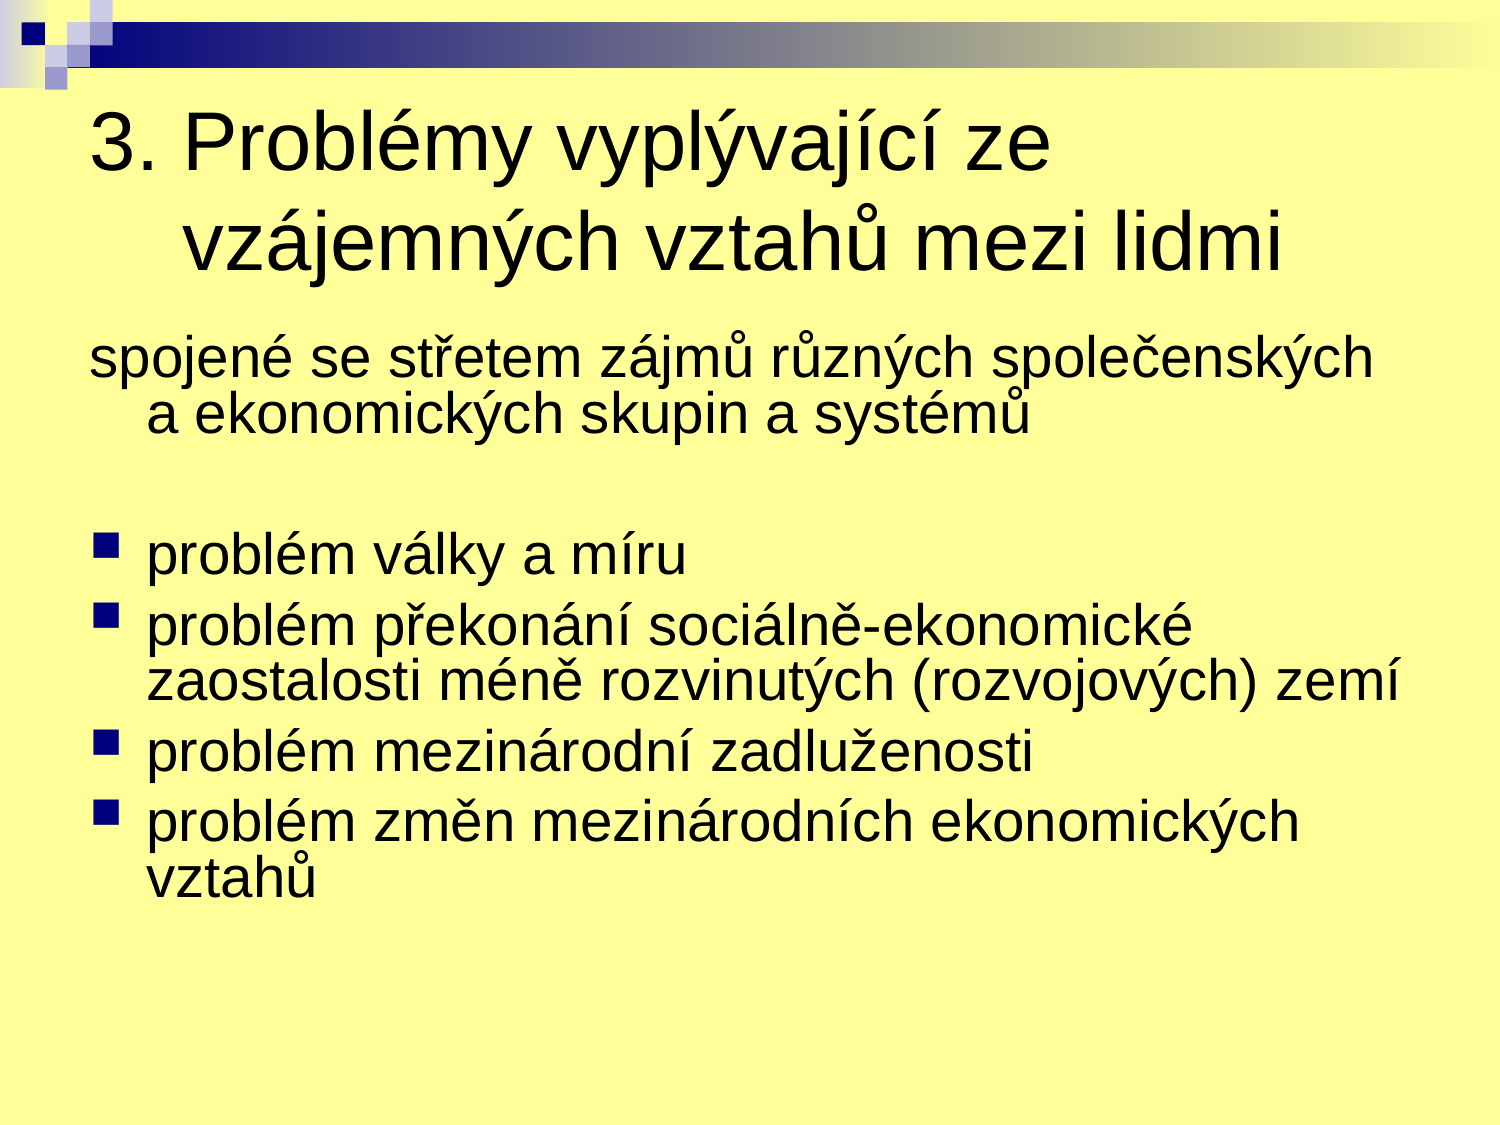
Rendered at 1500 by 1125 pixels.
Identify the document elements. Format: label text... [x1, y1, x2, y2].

list spojené se střetem zájmů různých společenských a ekonomických skupin a systémů problém války a míru problém překonání sociálně-ekonomické zaostalosti méně rozvinutých (rozvojových) zemí problém mezinárodní zadluženosti problém změn mezinárodních ekonomických vztahů [75, 324, 1426, 963]
title 3. Problémy vyplývající ze vzájemných vztahů mezi lidmi [75, 75, 1426, 301]
